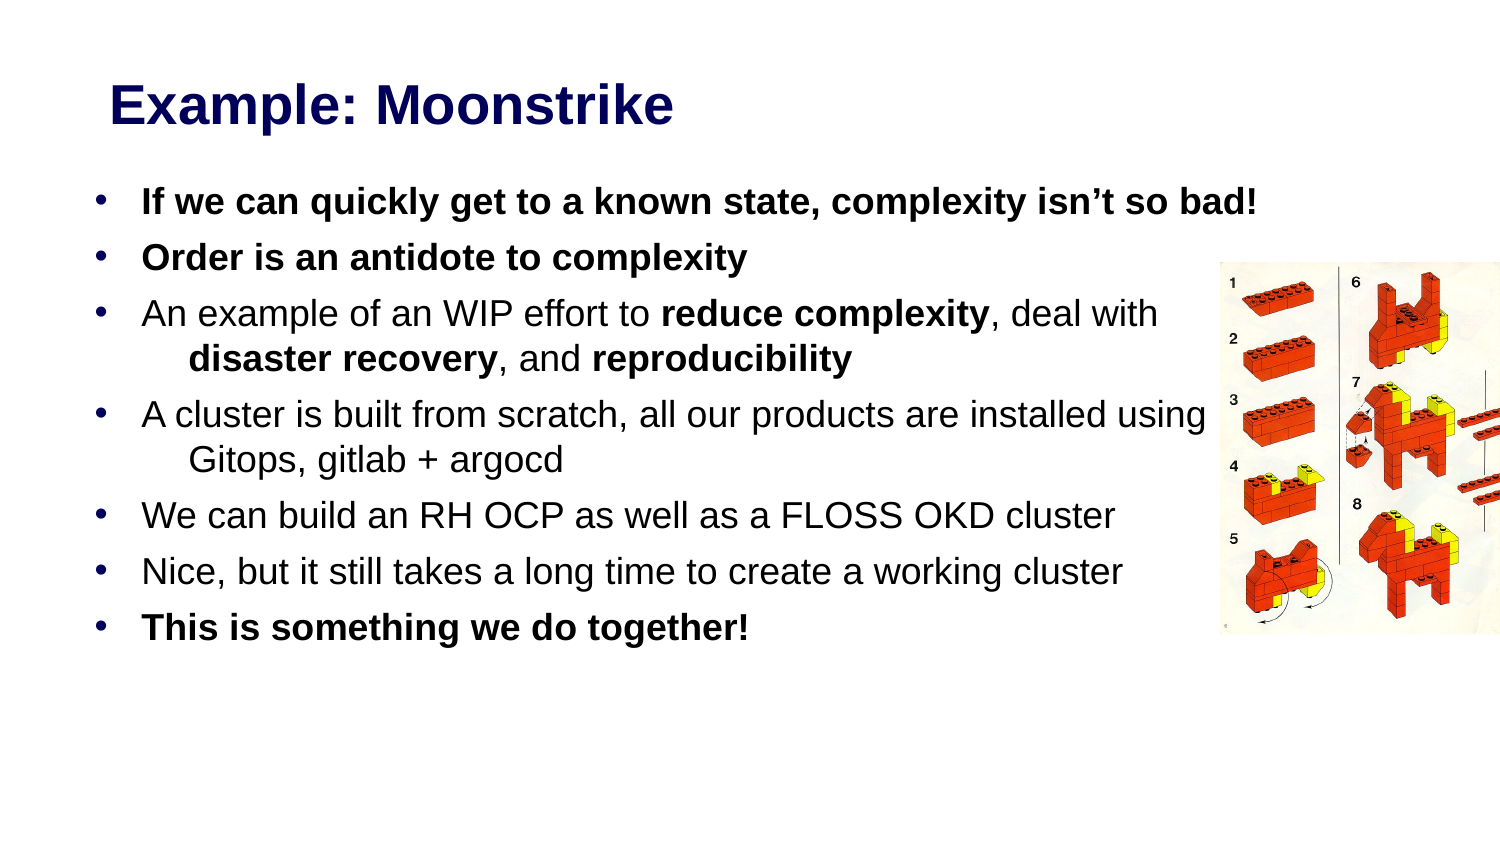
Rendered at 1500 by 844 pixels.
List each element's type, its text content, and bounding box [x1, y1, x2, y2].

picture [1220, 262, 1500, 635]
list If we can quickly get to a known state, complexity isn’t so bad! Order is an antidote to complexity An example of an WIP effort to reduce complexity, deal with disaster recovery, and reproducibility A cluster is built from scratch, all our products are installed using Gitops, gitlab + argocd We can build an RH OCP as well as a FLOSS OKD cluster Nice, but it still takes a long time to create a working cluster This is something we do together! [94, 177, 1312, 739]
title Example: Moonstrike [94, 53, 1312, 164]
